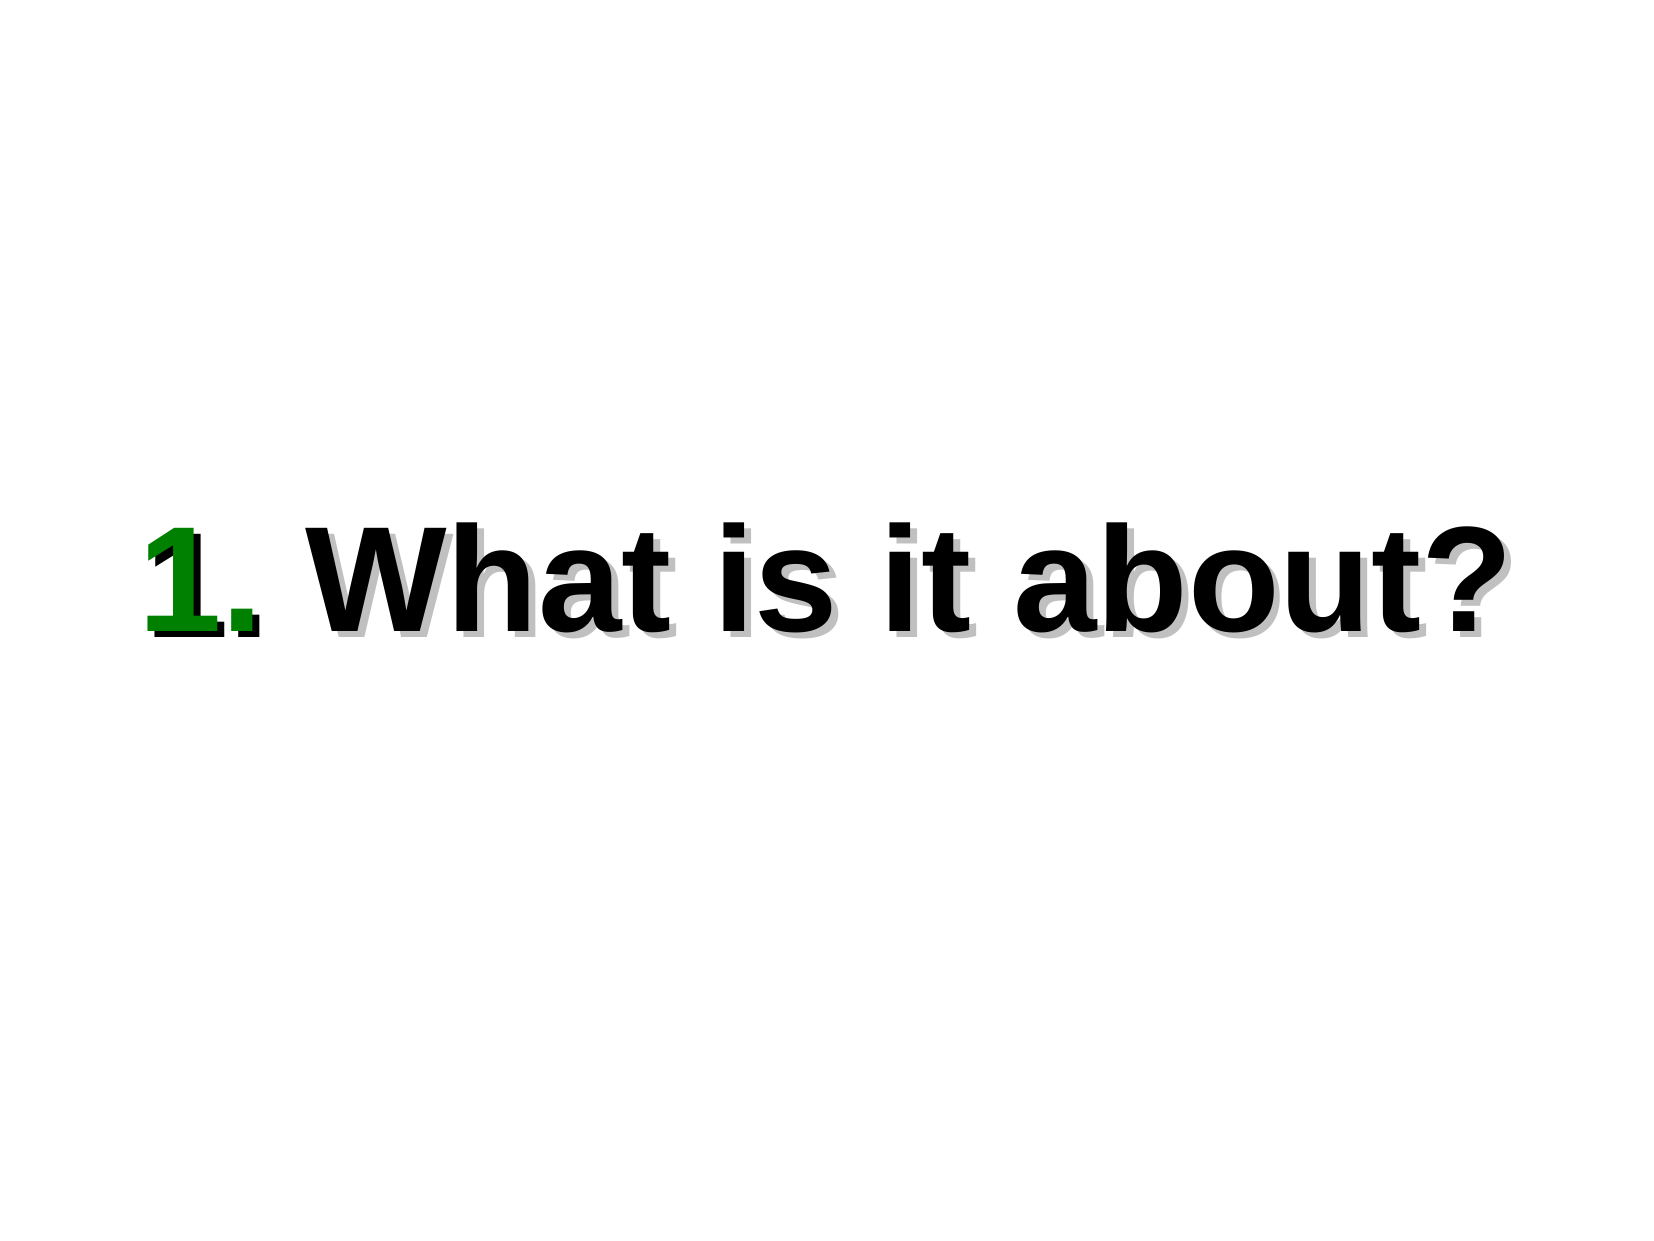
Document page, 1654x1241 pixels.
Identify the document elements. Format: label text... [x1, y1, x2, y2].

subtitle 1. What is it about? [82, 56, 1571, 1102]
